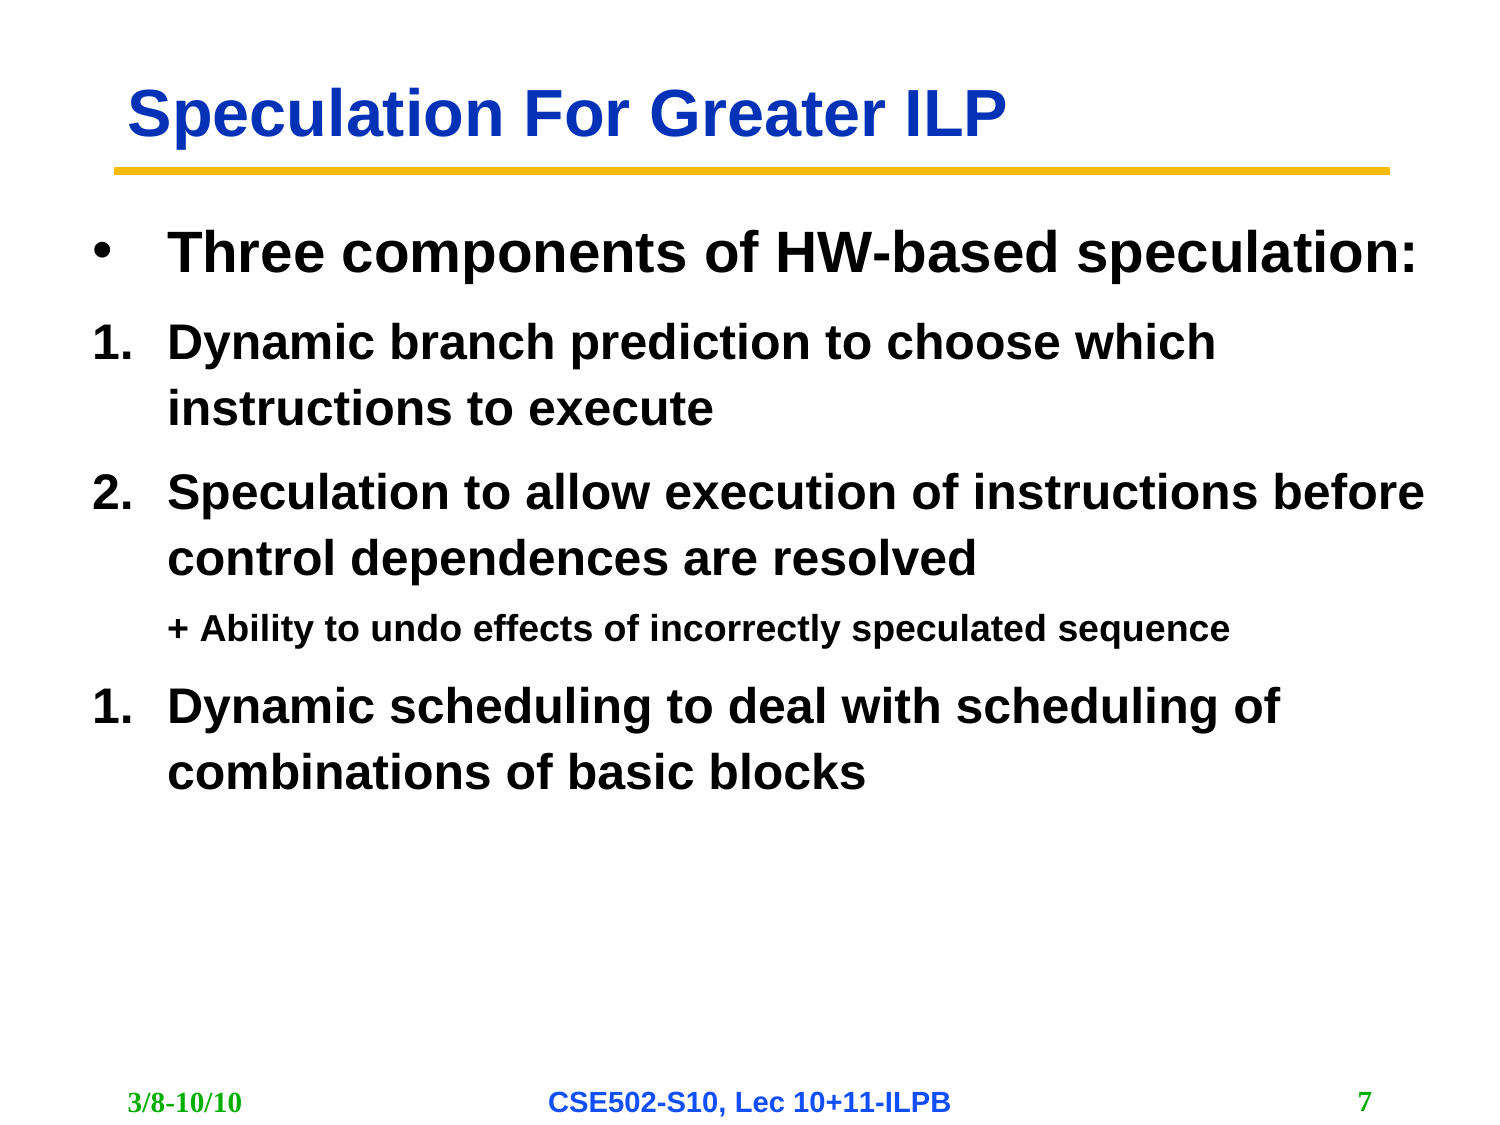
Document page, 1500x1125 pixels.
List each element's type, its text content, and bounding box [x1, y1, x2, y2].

text_box CSE502-S10, Lec 10+11-ILPB [512, 1088, 988, 1113]
title Speculation For Greater ILP [112, 54, 1309, 176]
text_box 3/8-10/10 [112, 1088, 426, 1113]
list Three components of HW-based speculation: Dynamic branch prediction to choose which instructions to execute Speculation to allow execution of instructions before control dependences are resolved + Ability to undo effects of incorrectly speculated sequence Dynamic scheduling to deal with scheduling of combinations of basic blocks [77, 200, 1450, 1055]
text_box <number> [1074, 1087, 1388, 1113]
